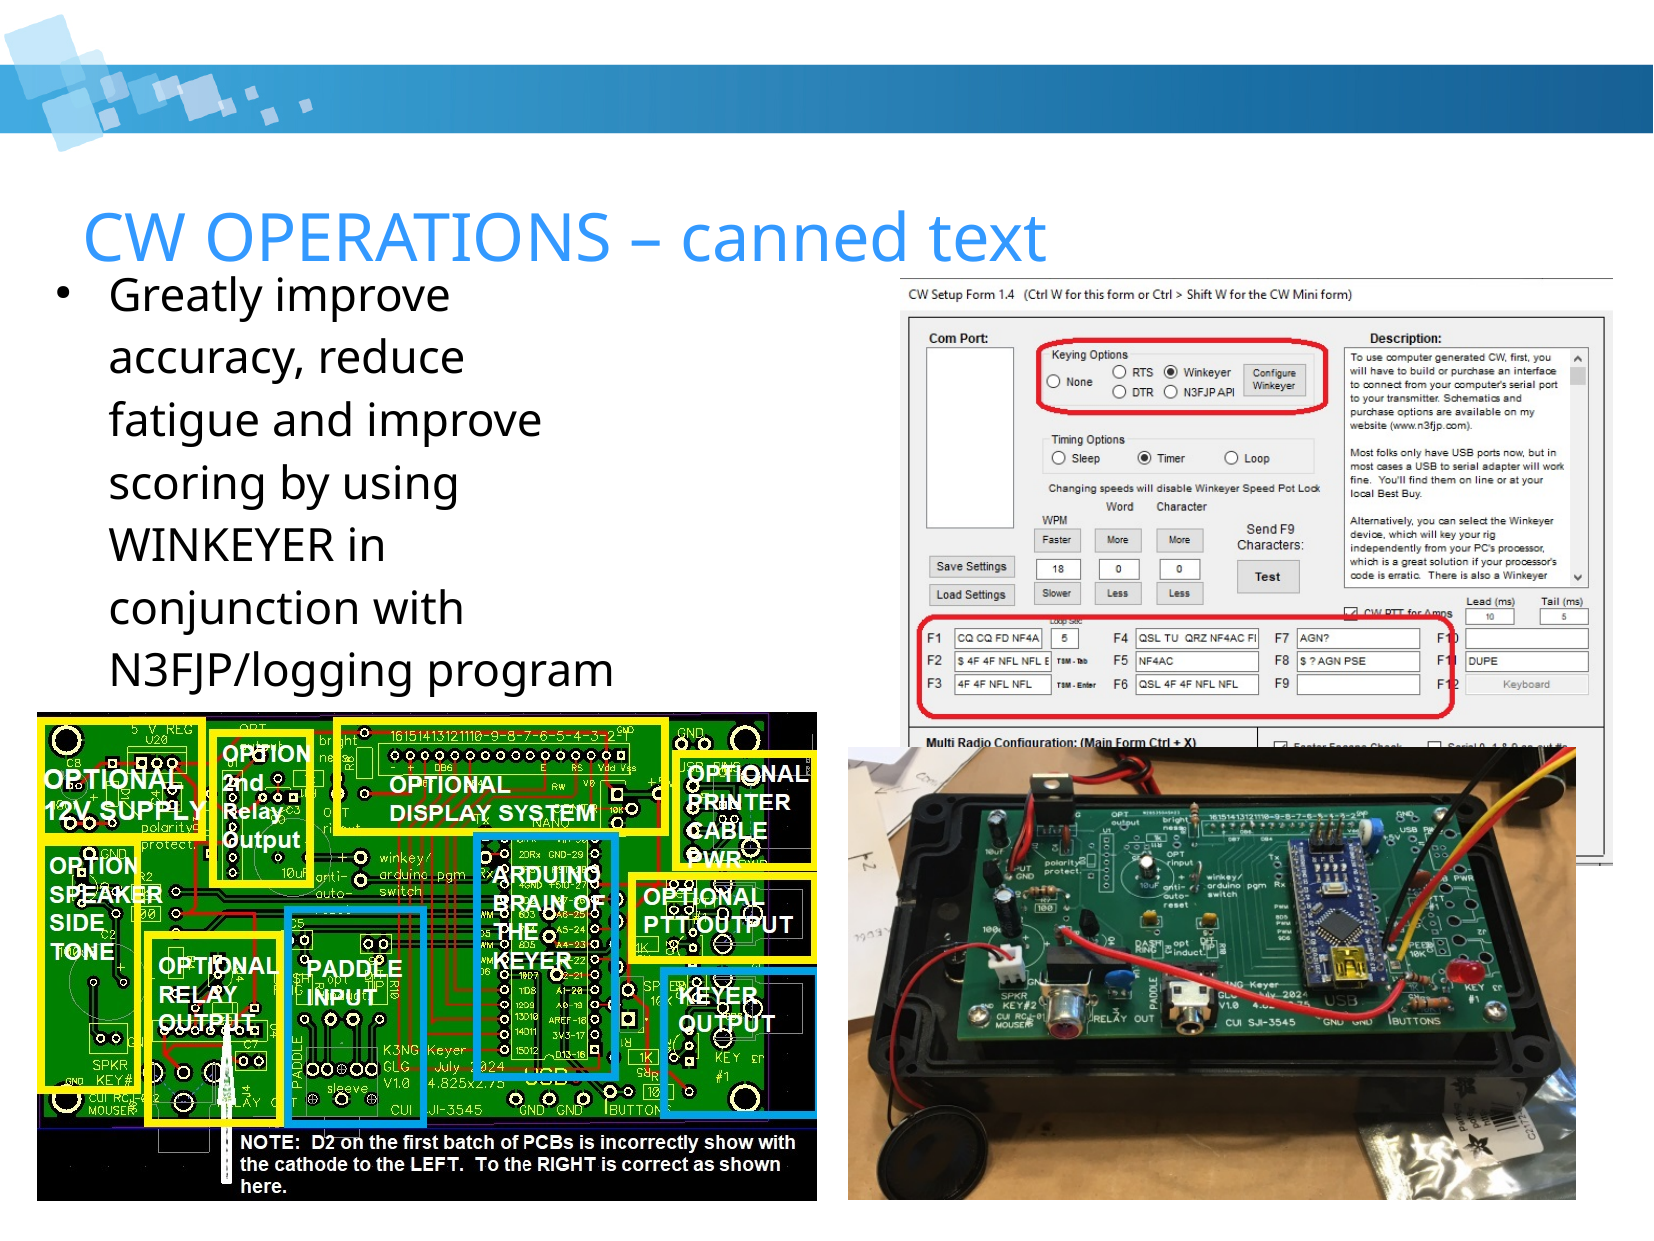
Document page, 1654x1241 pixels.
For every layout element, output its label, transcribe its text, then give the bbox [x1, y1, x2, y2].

picture [0, 0, 1653, 1238]
title CW OPERATIONS – canned text [82, 132, 1571, 340]
list Greatly improve accuracy, reduce fatigue and improve scoring by using WINKEYER in conjunction with N3FJP/logging program to send CANNED TEXT interactively with contact info [37, 262, 630, 712]
